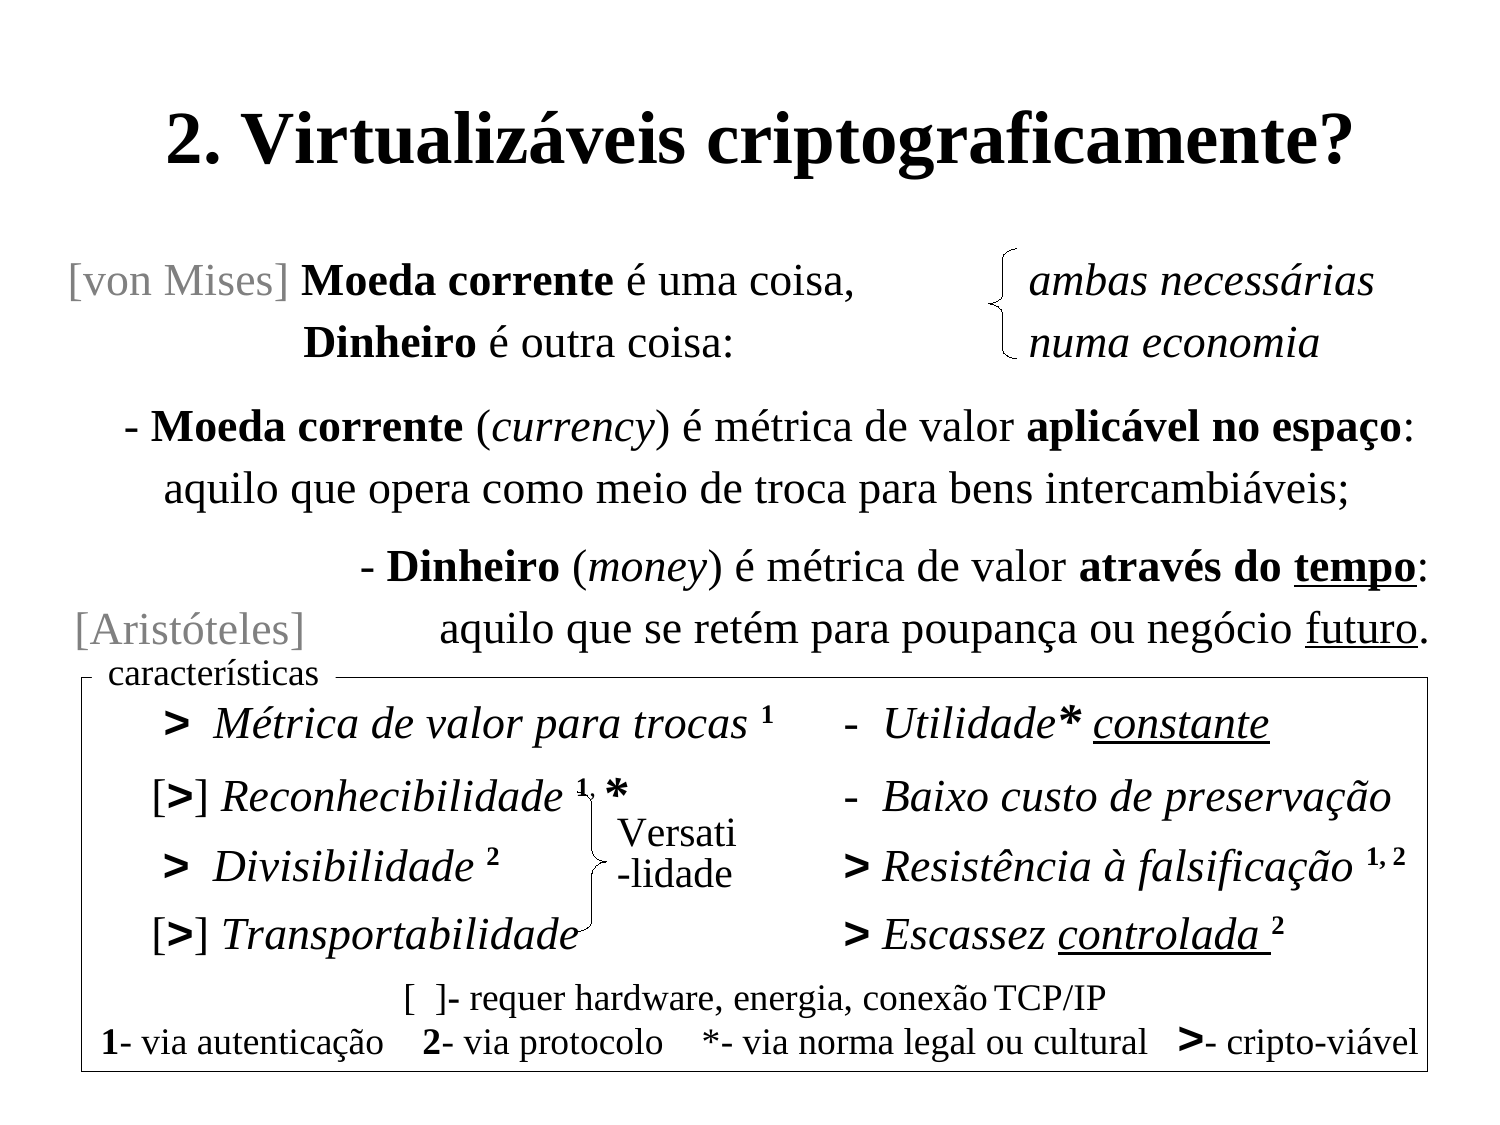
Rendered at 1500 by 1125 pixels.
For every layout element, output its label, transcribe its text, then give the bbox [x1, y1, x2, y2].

text_box [von Mises] Moeda corrente é uma coisa, ambas necessárias Dinheiro é outra coisa: numa economia - Moeda corrente (currency) é métrica de valor aplicável no espaço: aquilo que opera como meio de troca para bens intercambiáveis; - Dinheiro (money) é métrica de valor através do tempo: aquilo que se retém para poupança ou negócio futuro. > Métrica de valor para trocas 1 - Utilidade* constante [>] Reconhecibilidade 1, * - Baixo custo de preservação > Divisibilidade 2 > Resistência à falsificação 1, 2 [>] Transportabilidade > Escassez controlada 2 [82, 678, 1427, 980]
text_box [Aristóteles] [74, 593, 329, 655]
text_box [ ]- requer hardware, energia, conexão TCP/IP 1- via autenticação 2- via protocolo *- via norma legal ou cultural >- cripto-viável [81, 980, 1428, 1078]
text_box [von Mises] Moeda corrente é uma coisa, ambas necessárias Dinheiro é outra coisa: numa economia - Moeda corrente (currency) é métrica de valor aplicável no espaço: aquilo que opera como meio de troca para bens intercambiáveis; - Dinheiro (money) é métrica de valor através do tempo: aquilo que se retém para poupança ou negócio futuro. > Métrica de valor para trocas 1 - Utilidade* constante [>] Reconhecibilidade 1, * - Baixo custo de preservação > Divisibilidade 2 > Resistência à falsificação 1, 2 [>] Transportabilidade > Escassez controlada 2 [56, 244, 1442, 1077]
text_box Versati -lidade [616, 813, 764, 901]
title 2. Virtualizáveis criptograficamente? [97, 63, 1426, 214]
text_box características [91, 652, 336, 694]
